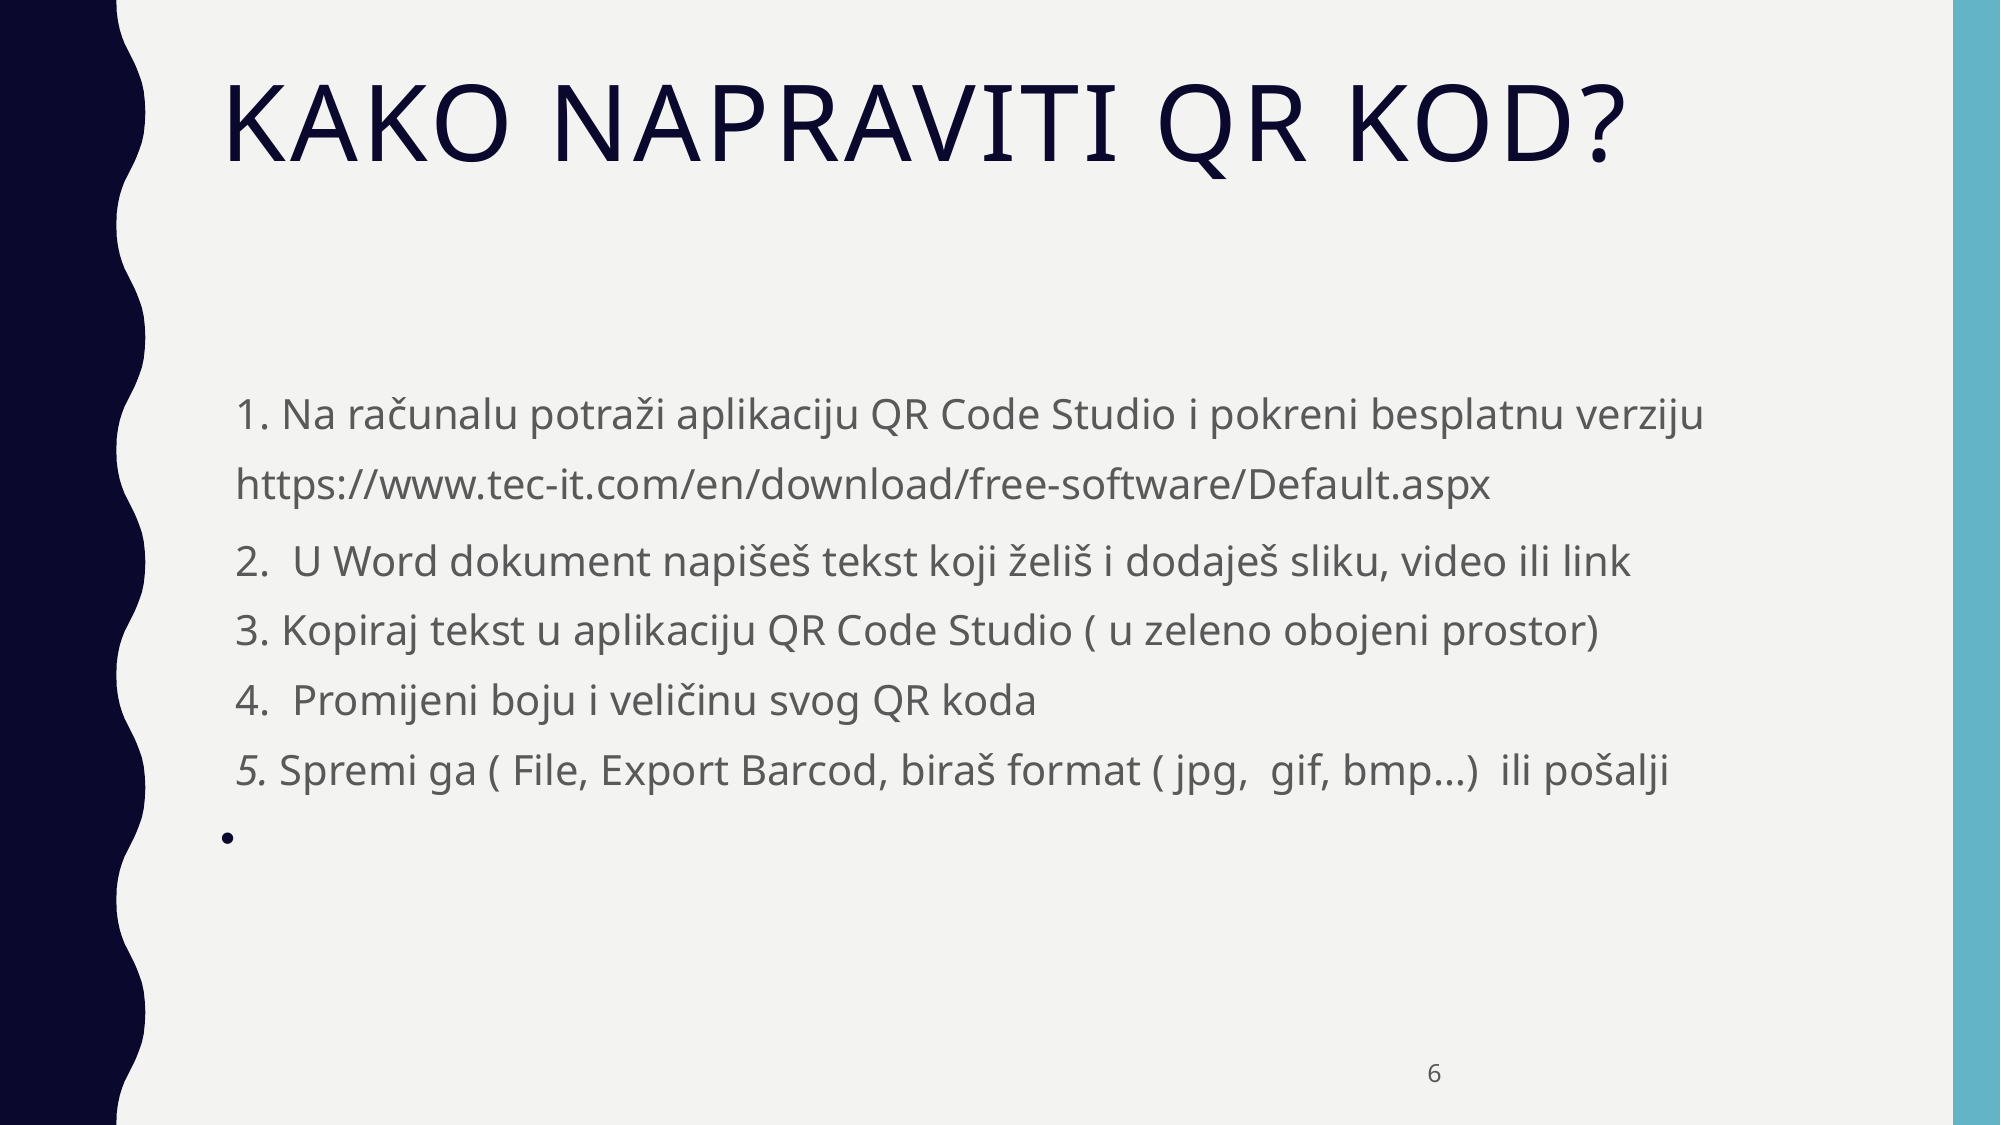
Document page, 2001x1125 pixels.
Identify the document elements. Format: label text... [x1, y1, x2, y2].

title Kako napraviti qr kod? [205, 62, 1876, 308]
text_box [1412, 1045, 1876, 1103]
list 1. Na računalu potraži aplikaciju QR Code Studio i pokreni besplatnu verziju https://www.tec-it.com/en/download/free-software/Default.aspx 2. U Word dokument napišeš tekst koji želiš i dodaješ sliku, video ili link 3. Kopiraj tekst u aplikaciju QR Code Studio ( u zeleno obojeni prostor) 4. Promijeni boju i veličinu svog QR koda 5. Spremi ga ( File, Export Barcod, biraš format ( jpg, gif, bmp…) ili pošalji [205, 375, 1876, 965]
